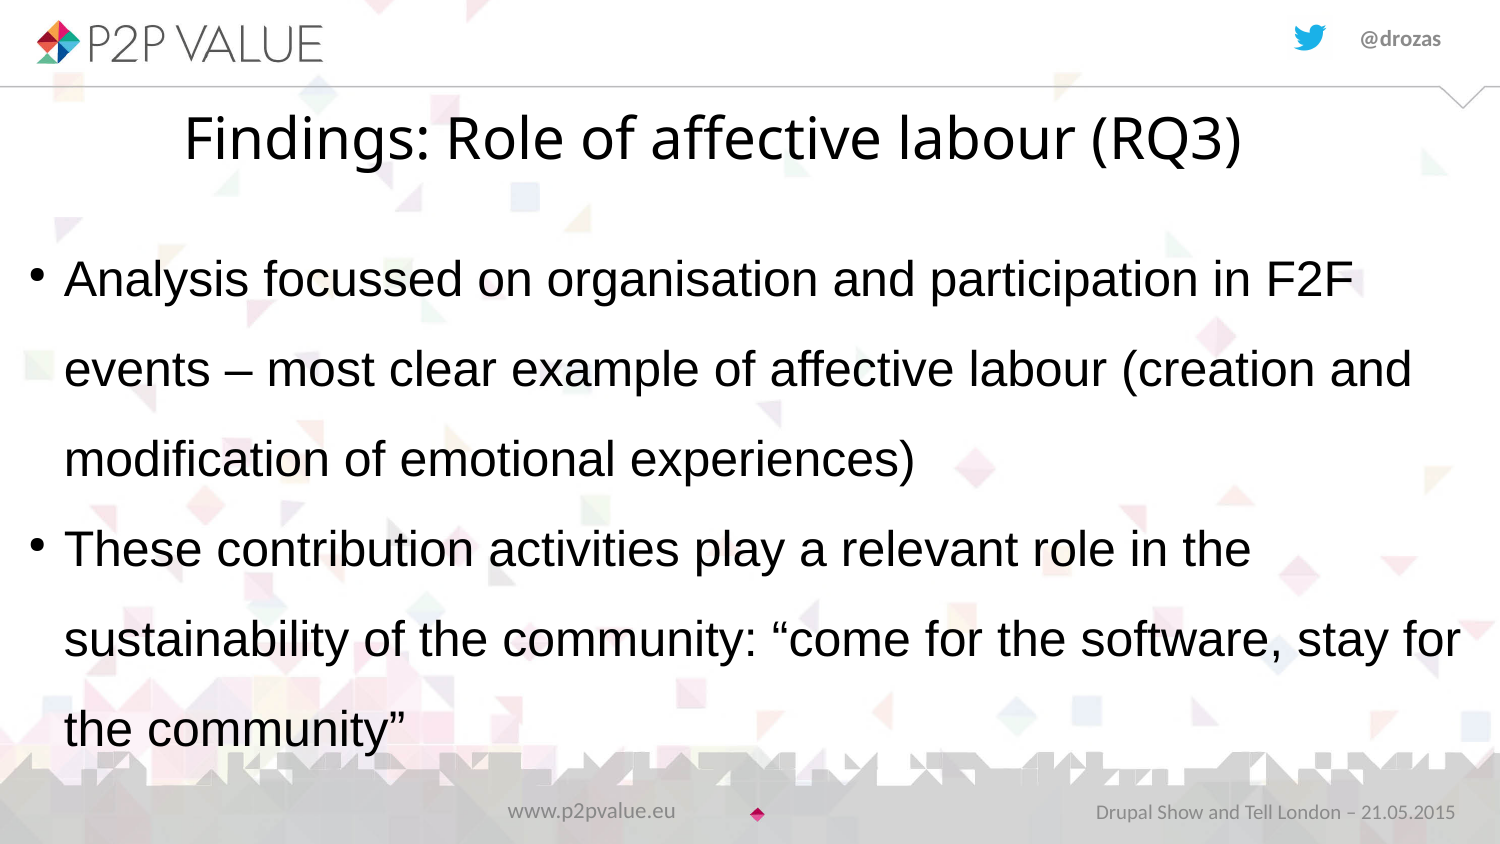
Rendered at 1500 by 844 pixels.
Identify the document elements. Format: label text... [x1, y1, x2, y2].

picture [0, 0, 1500, 844]
title Findings: Role of affective labour (RQ3) [60, 92, 1366, 181]
text_box www.p2pvalue.eu [501, 789, 720, 829]
text_box Drupal Show and Tell London – 21.05.2015 [777, 788, 1470, 834]
subtitle Analysis focussed on organisation and participation in F2F events – most clear example of affective labour (creation and modification of emotional experiences) These contribution activities play a relevant role in the sustainability of the community: “come for the software, stay for the community” [15, 210, 1496, 766]
text_box @drozas [1333, 15, 1455, 60]
